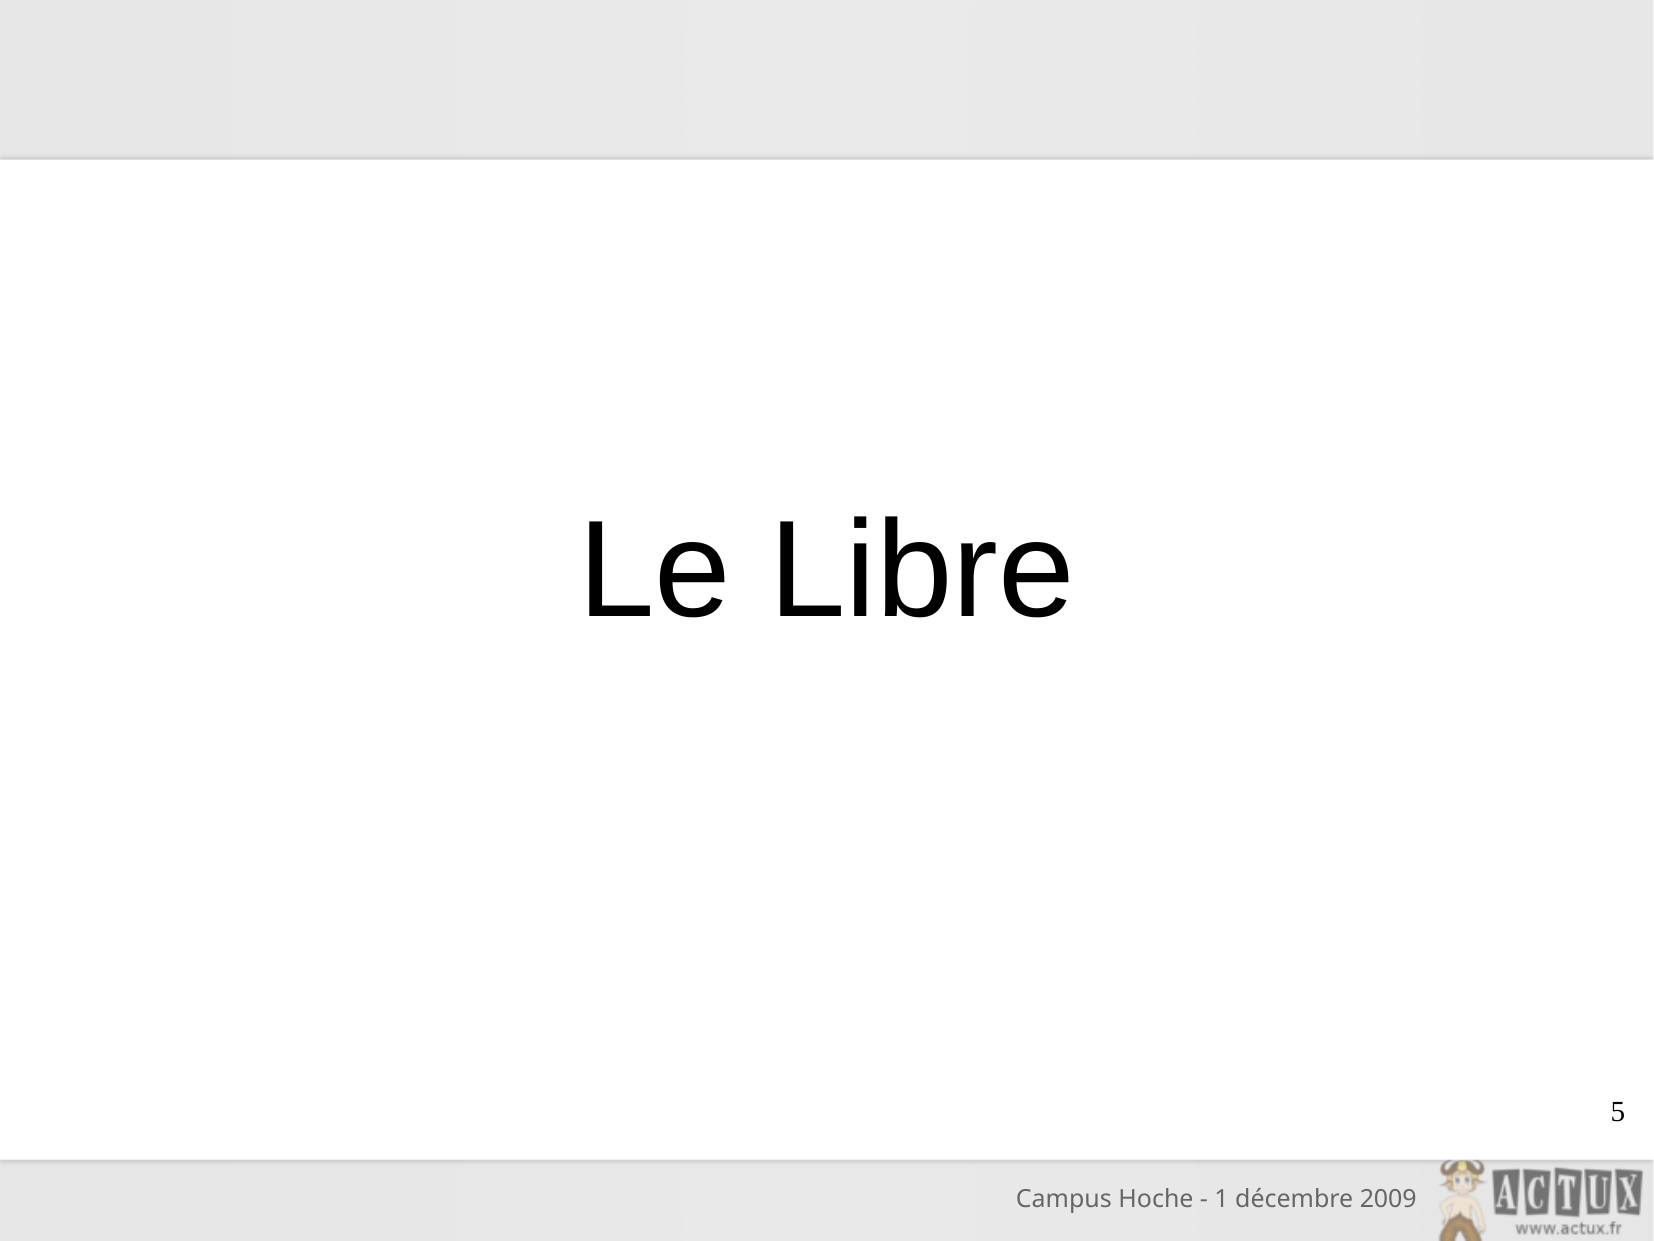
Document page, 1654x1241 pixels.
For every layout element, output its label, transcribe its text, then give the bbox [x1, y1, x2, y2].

picture [0, 0, 1654, 1241]
subtitle Le Libre [82, 29, 1571, 1109]
